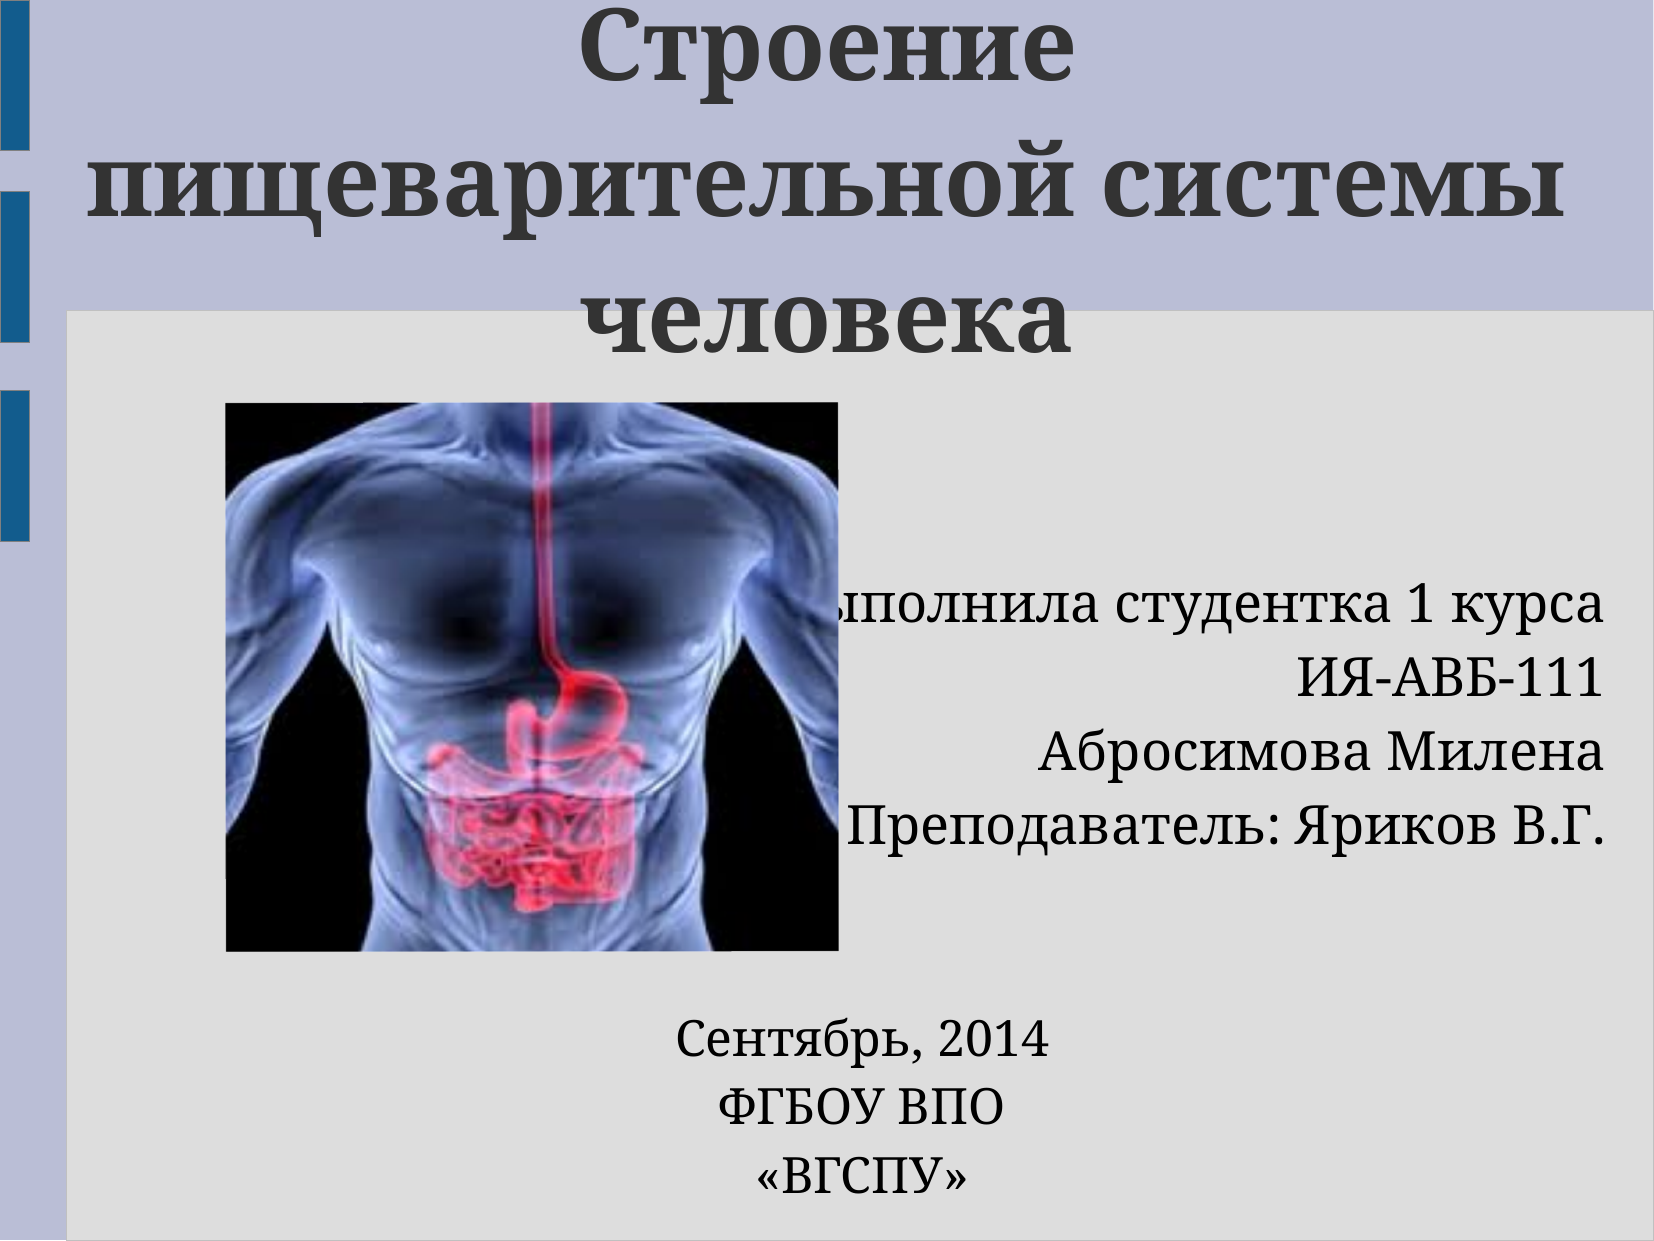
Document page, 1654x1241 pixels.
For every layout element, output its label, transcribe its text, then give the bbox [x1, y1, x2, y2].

picture [224, 401, 839, 952]
title Строение пищеварительной системы человека [82, 42, 1571, 313]
subtitle Выполнила студентка 1 курса ИЯ-АВБ-111 Абросимова Милена Преподаватель: Яриков В.Г. Сентябрь, 2014 ФГБОУ ВПО «ВГСПУ» [118, 67, 1607, 1241]
